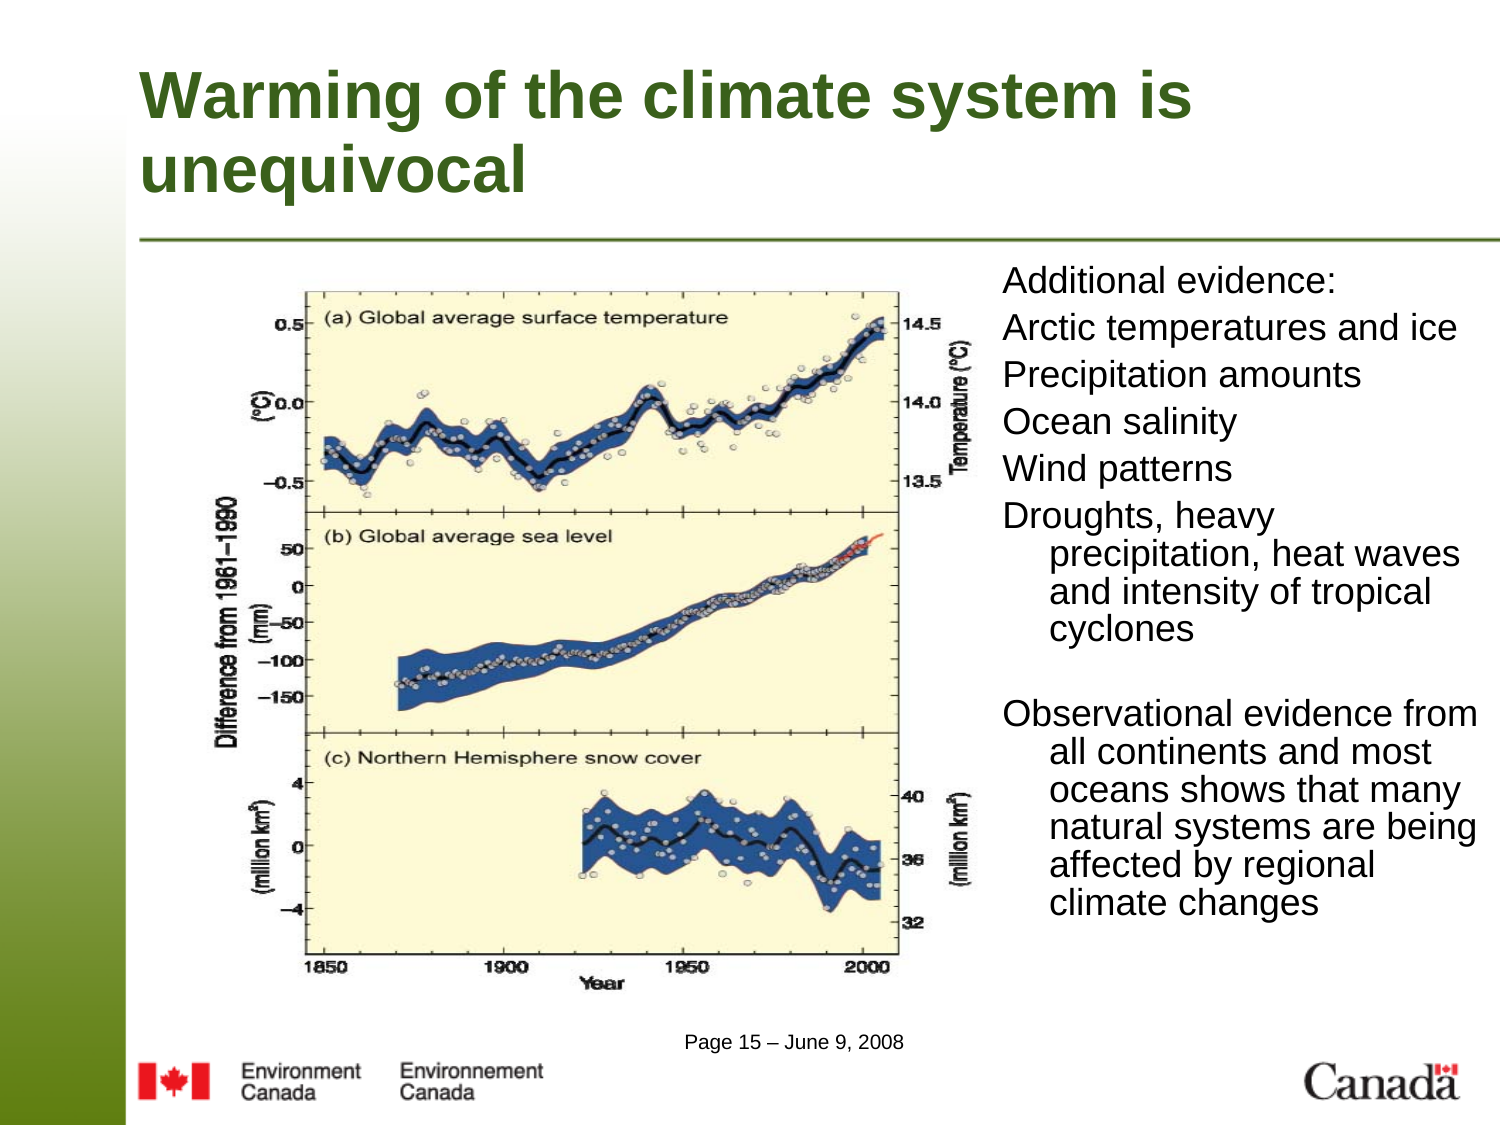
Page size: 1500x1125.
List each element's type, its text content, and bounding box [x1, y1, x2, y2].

picture [0, 0, 1500, 1125]
title Warming of the climate system is unequivocal [125, 44, 1463, 221]
list Additional evidence: Arctic temperatures and ice Precipitation amounts Ocean salinity Wind patterns Droughts, heavy precipitation, heat waves and intensity of tropical cyclones Observational evidence from all continents and most oceans shows that many natural systems are being affected by regional climate changes [987, 255, 1500, 1075]
